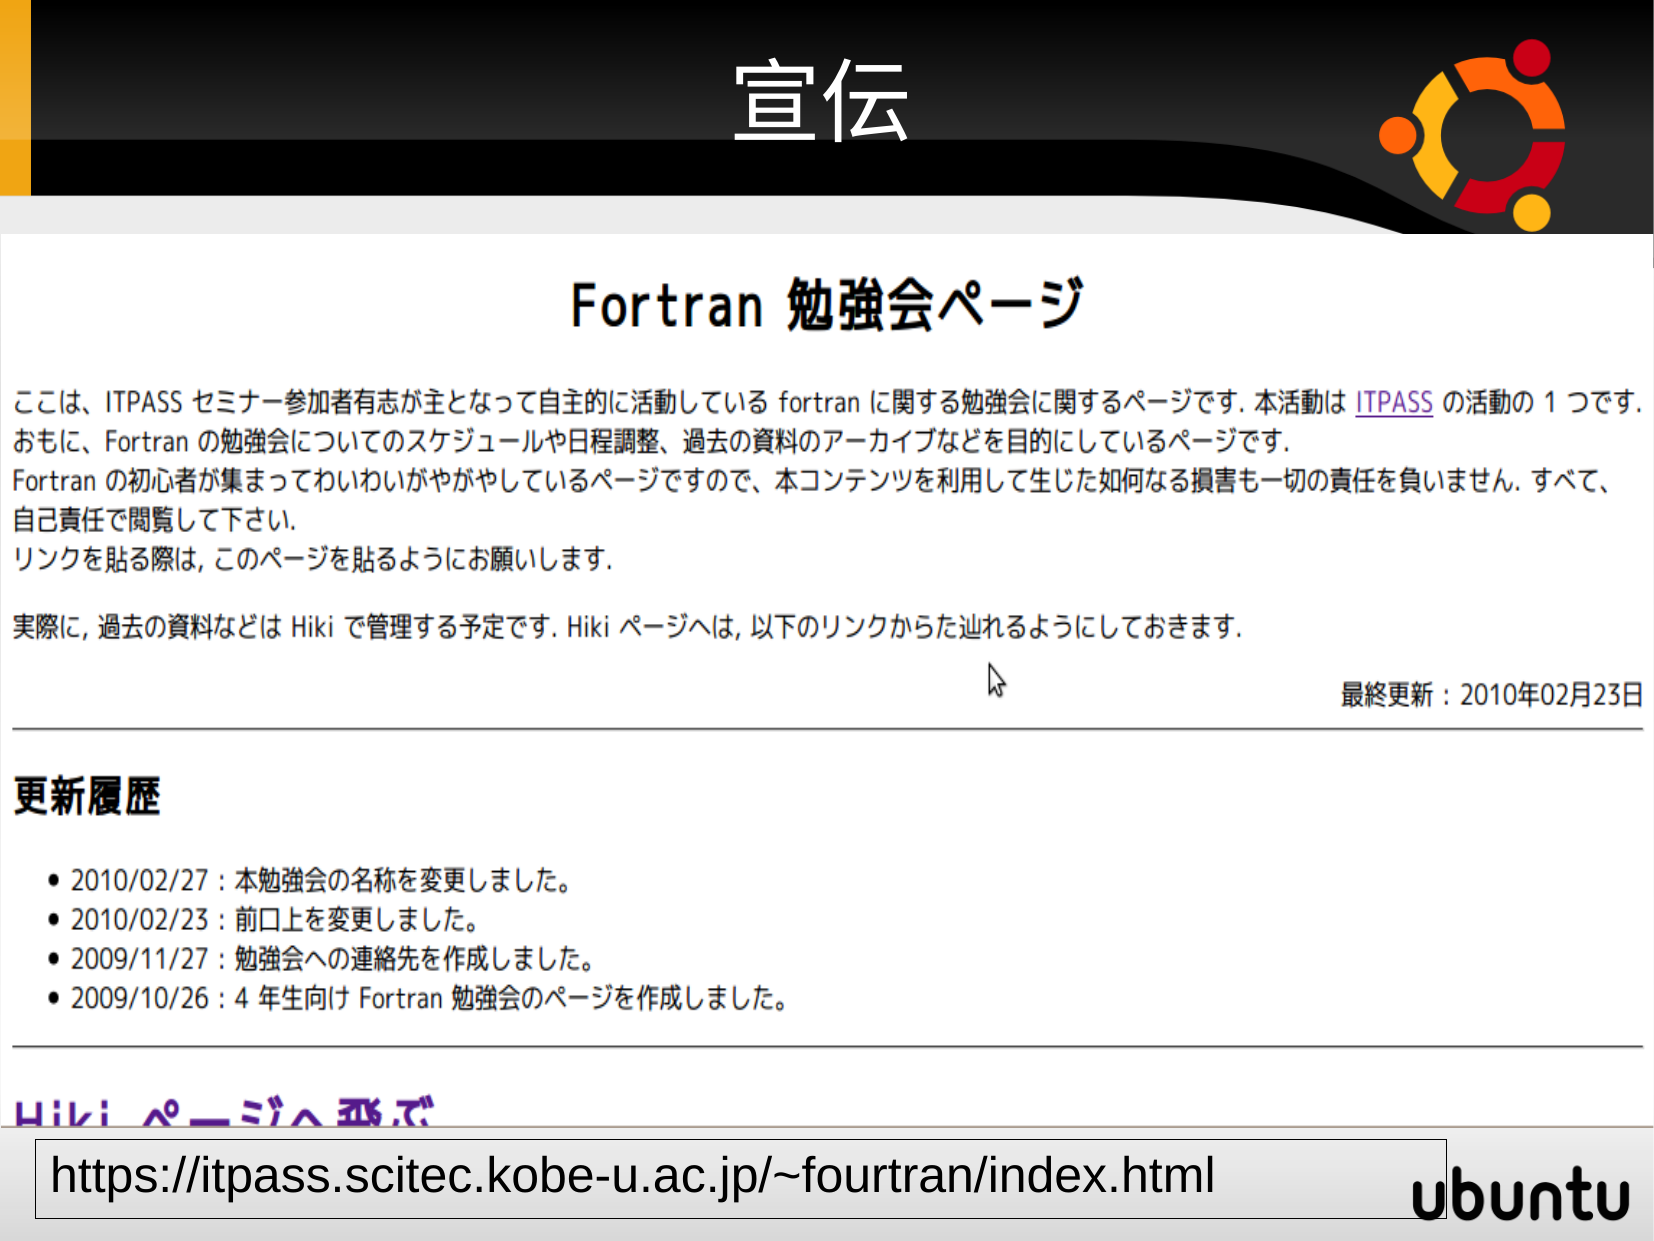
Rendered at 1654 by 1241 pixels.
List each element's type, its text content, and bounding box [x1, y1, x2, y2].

text_box https://itpass.scitec.kobe-u.ac.jp/~fourtran/index.html [35, 1139, 1447, 1219]
title 宣伝 [76, 0, 1565, 208]
picture [0, 0, 1654, 1241]
